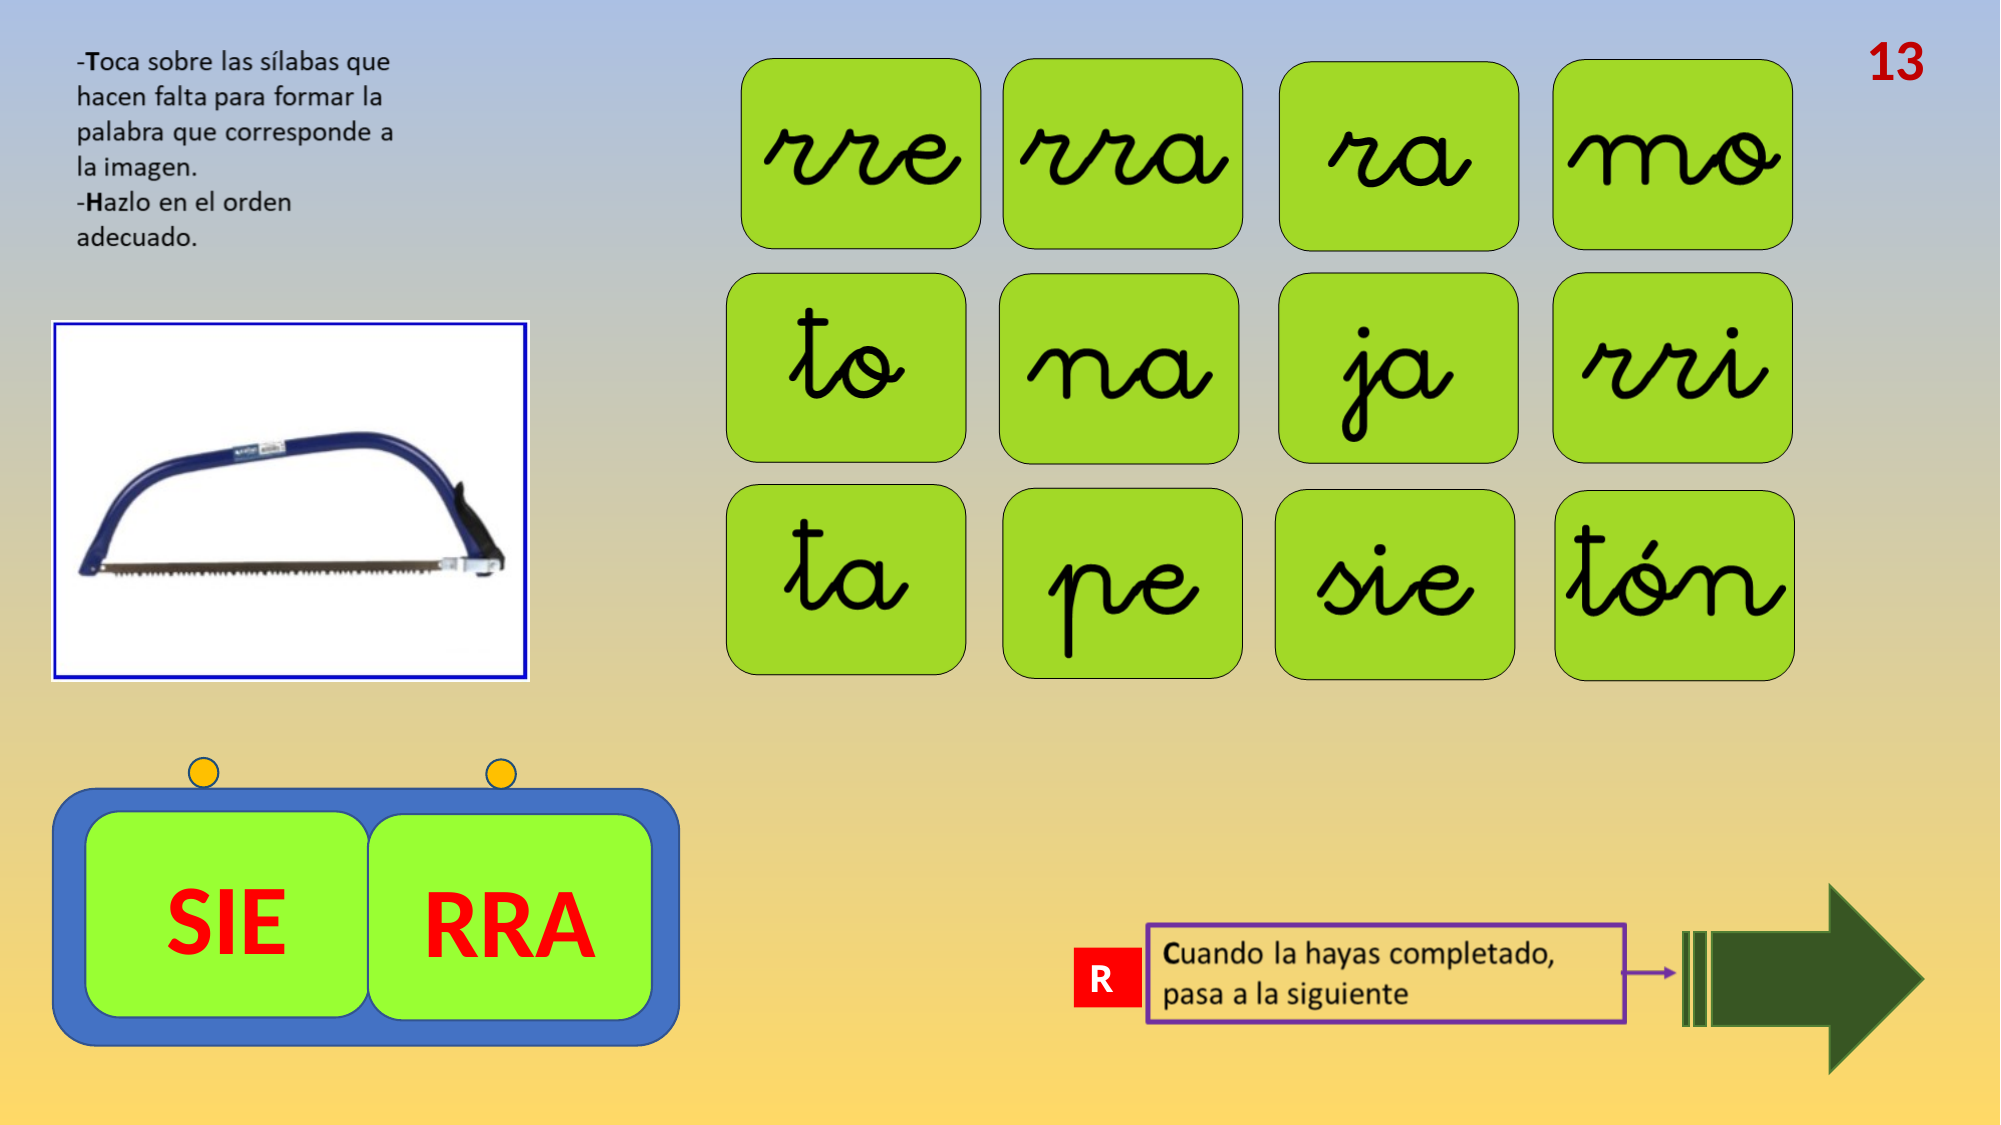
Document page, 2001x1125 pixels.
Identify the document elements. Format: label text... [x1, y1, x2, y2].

picture [1002, 487, 1244, 680]
picture [1552, 58, 1794, 251]
text_box 13 [1851, 14, 1953, 100]
picture [51, 320, 530, 682]
text_box [1694, 932, 1707, 1026]
picture [725, 272, 967, 465]
picture [1002, 58, 1244, 250]
picture [1141, 921, 1691, 1034]
picture [1278, 272, 1520, 464]
text_box RRA [367, 814, 652, 1021]
text_box SIE [85, 811, 369, 1018]
picture [1274, 488, 1516, 681]
picture [58, 34, 431, 272]
picture [1552, 272, 1794, 464]
picture [1554, 489, 1796, 682]
picture [1278, 61, 1520, 253]
text_box [52, 757, 680, 1046]
picture [740, 57, 982, 250]
picture [998, 273, 1240, 465]
picture [725, 483, 967, 676]
text_box R [1073, 947, 1141, 1008]
text_box [1711, 885, 1924, 1073]
